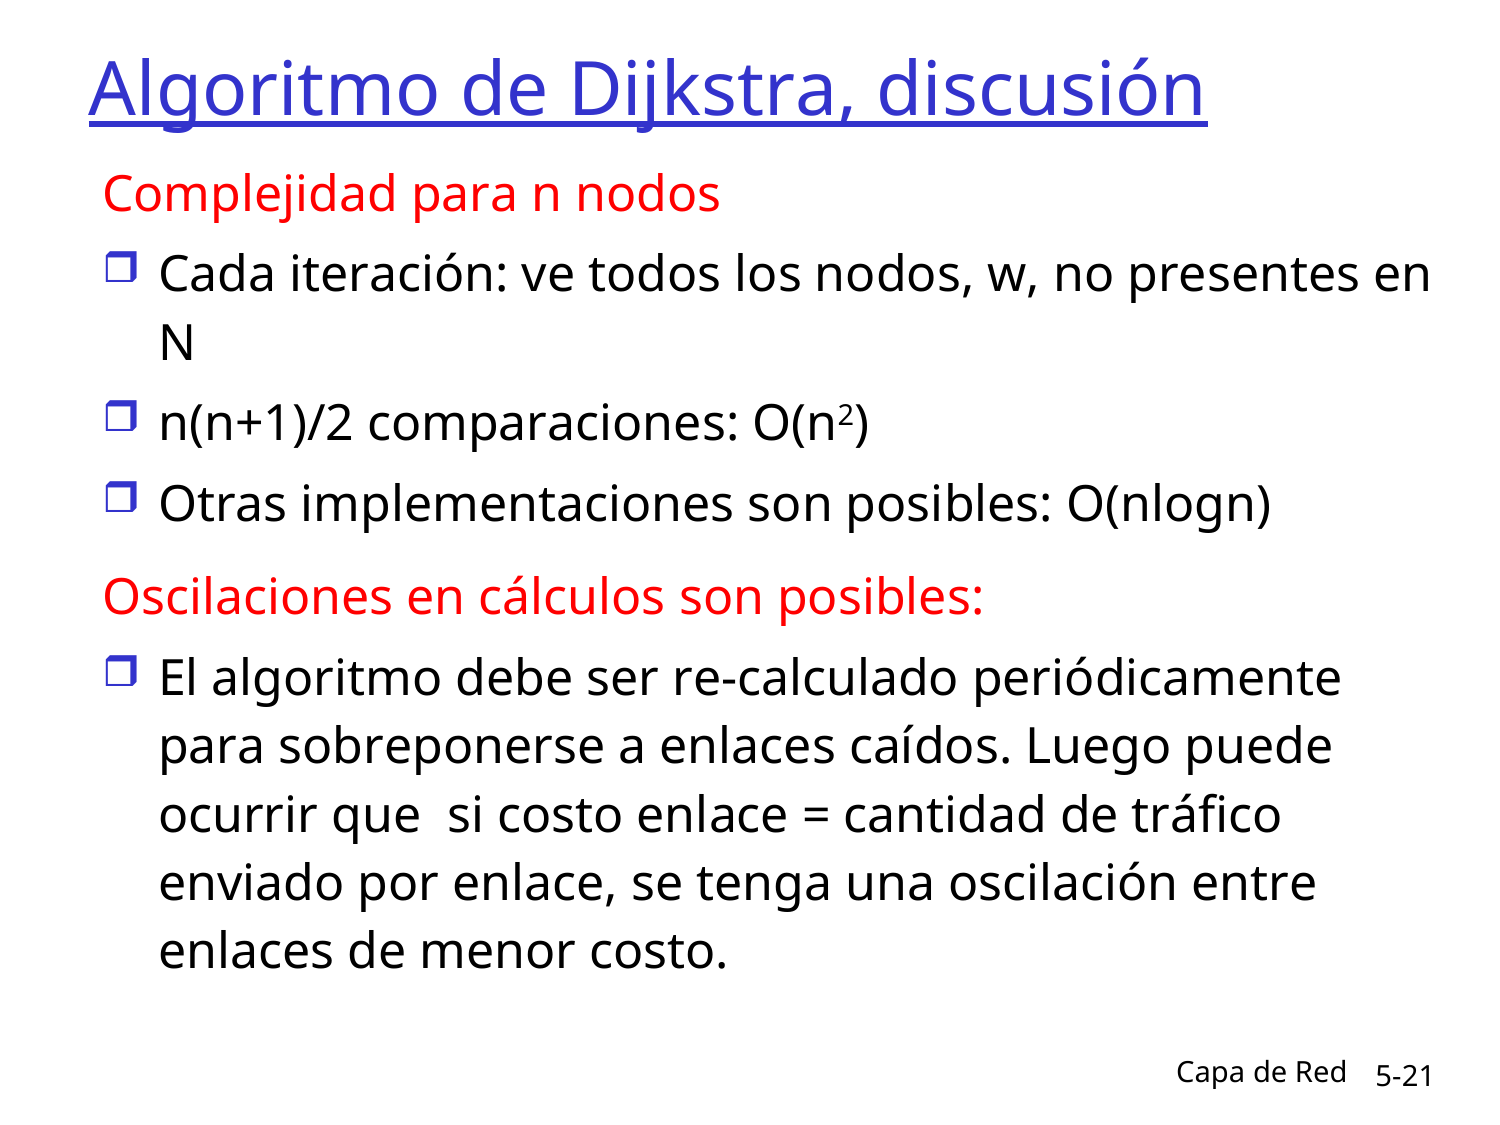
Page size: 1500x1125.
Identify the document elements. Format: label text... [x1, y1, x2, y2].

list Complejidad para n nodos Cada iteración: ve todos los nodos, w, no presentes en N n(n+1)/2 comparaciones: O(n2) Otras implementaciones son posibles: O(nlogn) Oscilaciones en cálculos son posibles: El algoritmo debe ser re-calculado periódicamente para sobreponerse a enlaces caídos. Luego puede ocurrir que si costo enlace = cantidad de tráfico enviado por enlace, se tenga una oscilación entre enlaces de menor costo. [87, 149, 1463, 1054]
title Algoritmo de Dijkstra, discusión [74, 23, 1473, 150]
